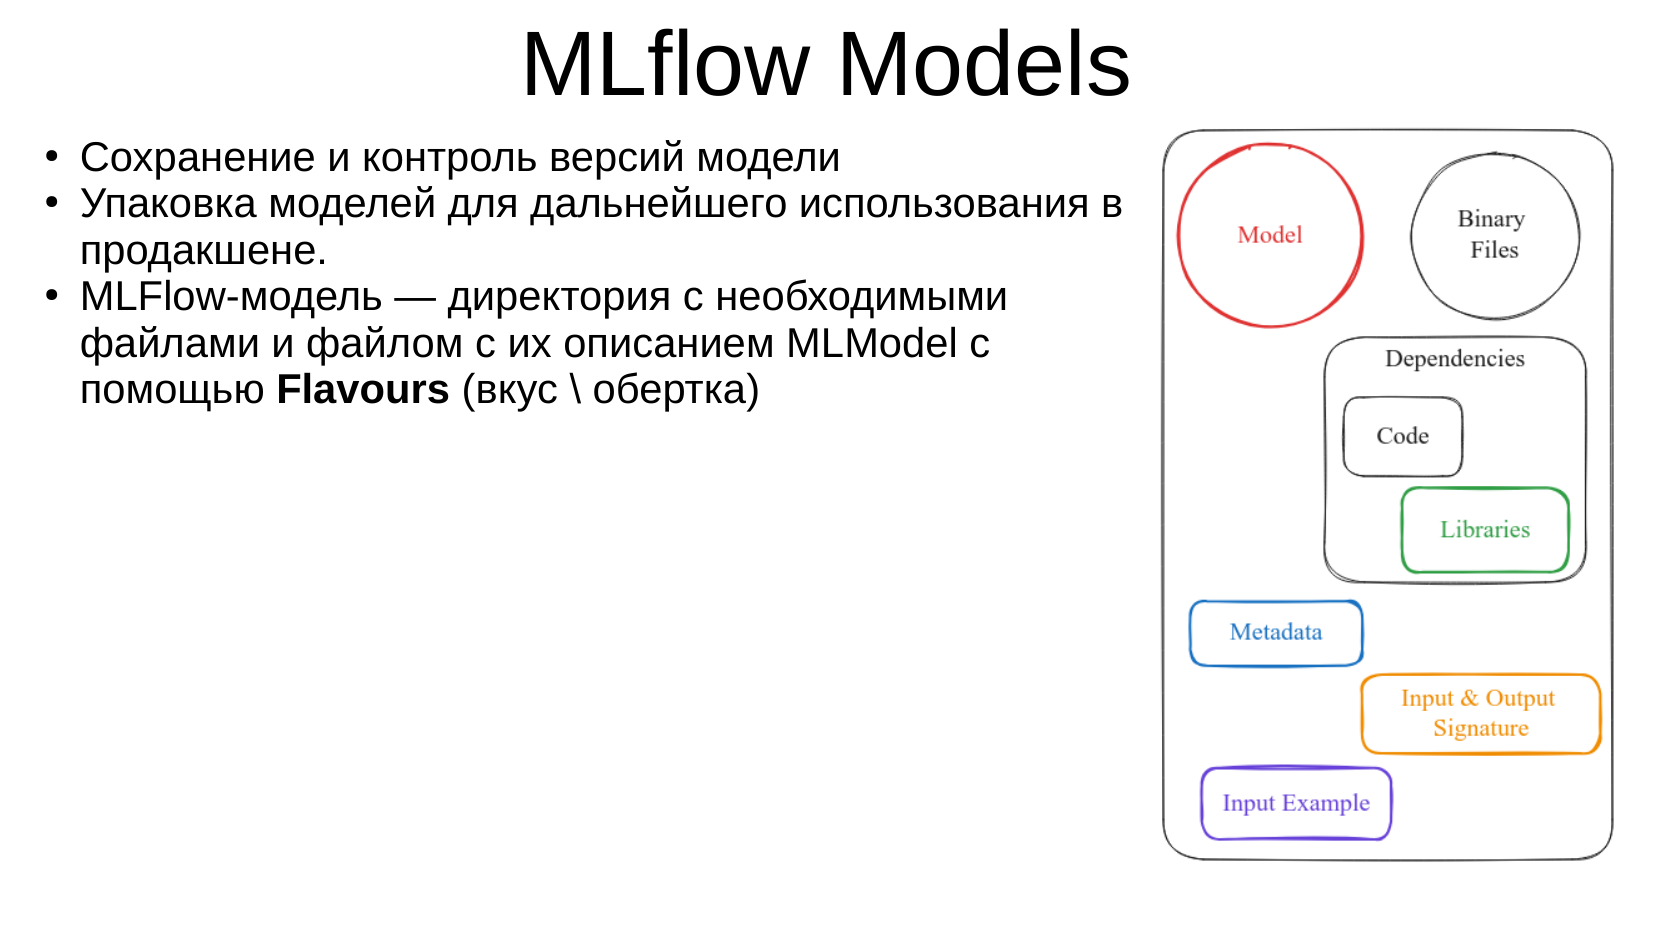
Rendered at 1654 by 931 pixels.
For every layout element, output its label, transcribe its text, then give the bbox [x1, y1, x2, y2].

text_box Сохранение и контроль версий модели Упаковка моделей для дальнейшего использования в продакшене. MLFlow-модель — директория с необходимыми файлами и файлом с их описанием MLModel с помощью Flavours (вкус \ обертка) [29, 126, 1151, 467]
title MLflow Models [82, 12, 1571, 126]
picture [1151, 118, 1625, 872]
